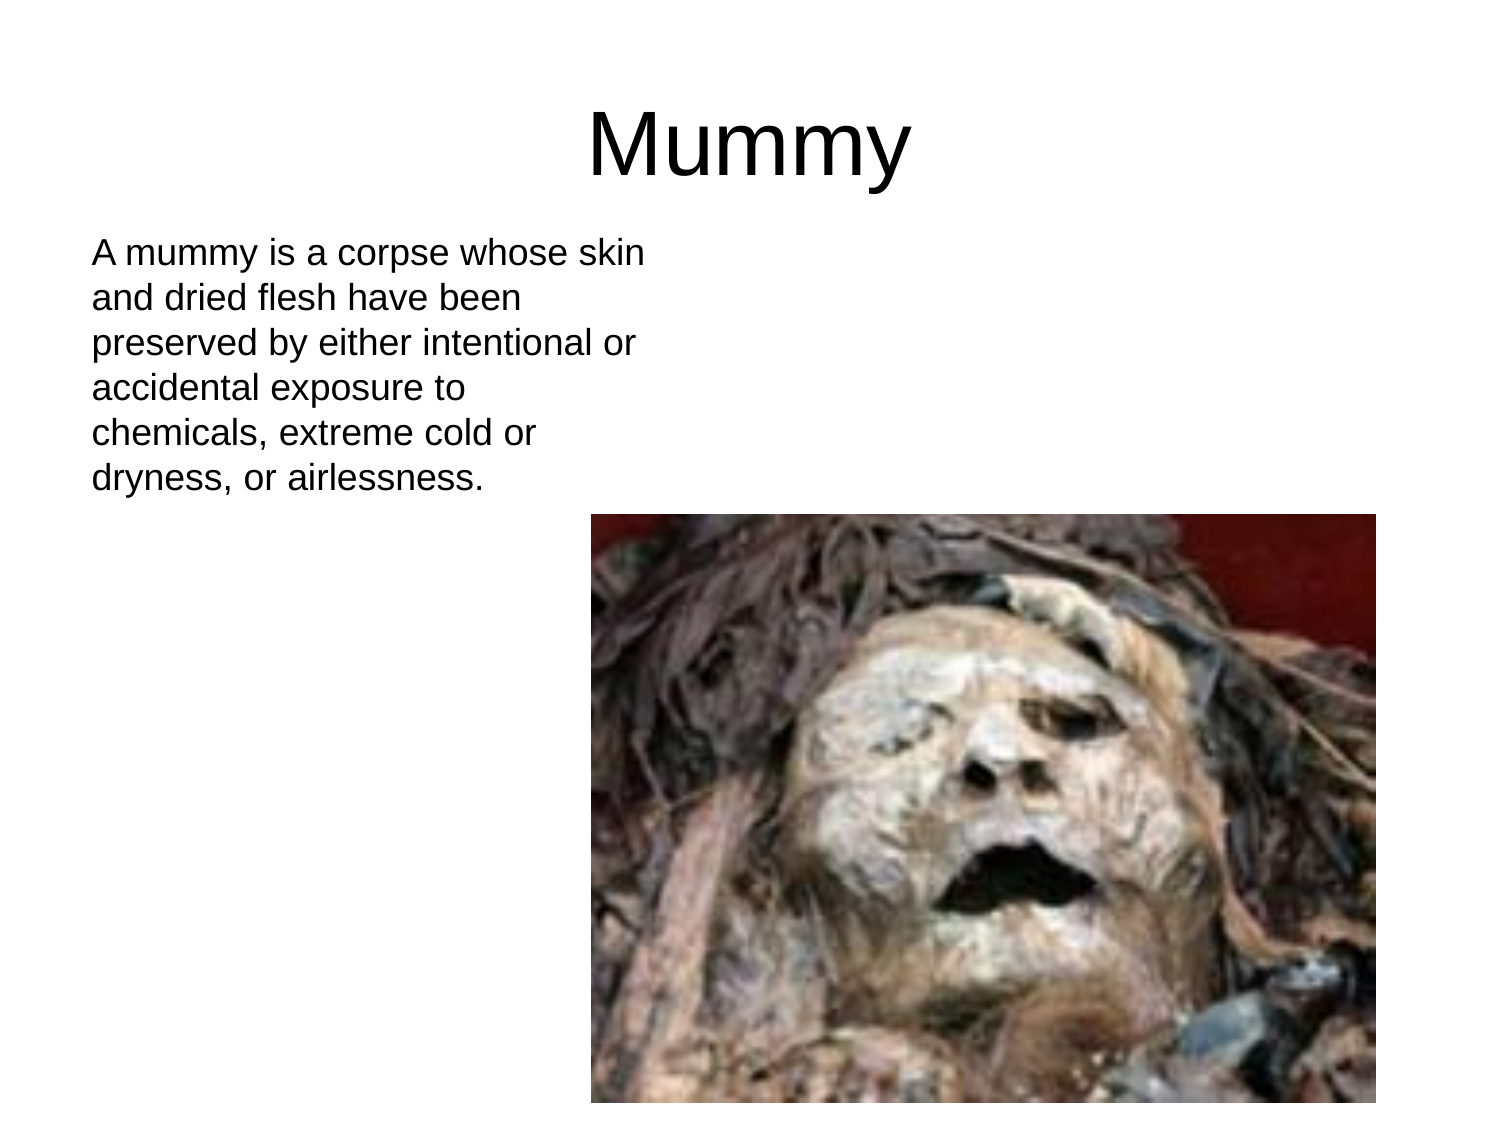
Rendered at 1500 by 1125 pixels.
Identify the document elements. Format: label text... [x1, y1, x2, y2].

text_box A mummy is a corpse whose skin and dried flesh have been preserved by either intentional or accidental exposure to chemicals, extreme cold or dryness, or airlessness. [76, 219, 668, 506]
picture [591, 514, 1376, 1103]
title Mummy [75, 45, 1425, 233]
